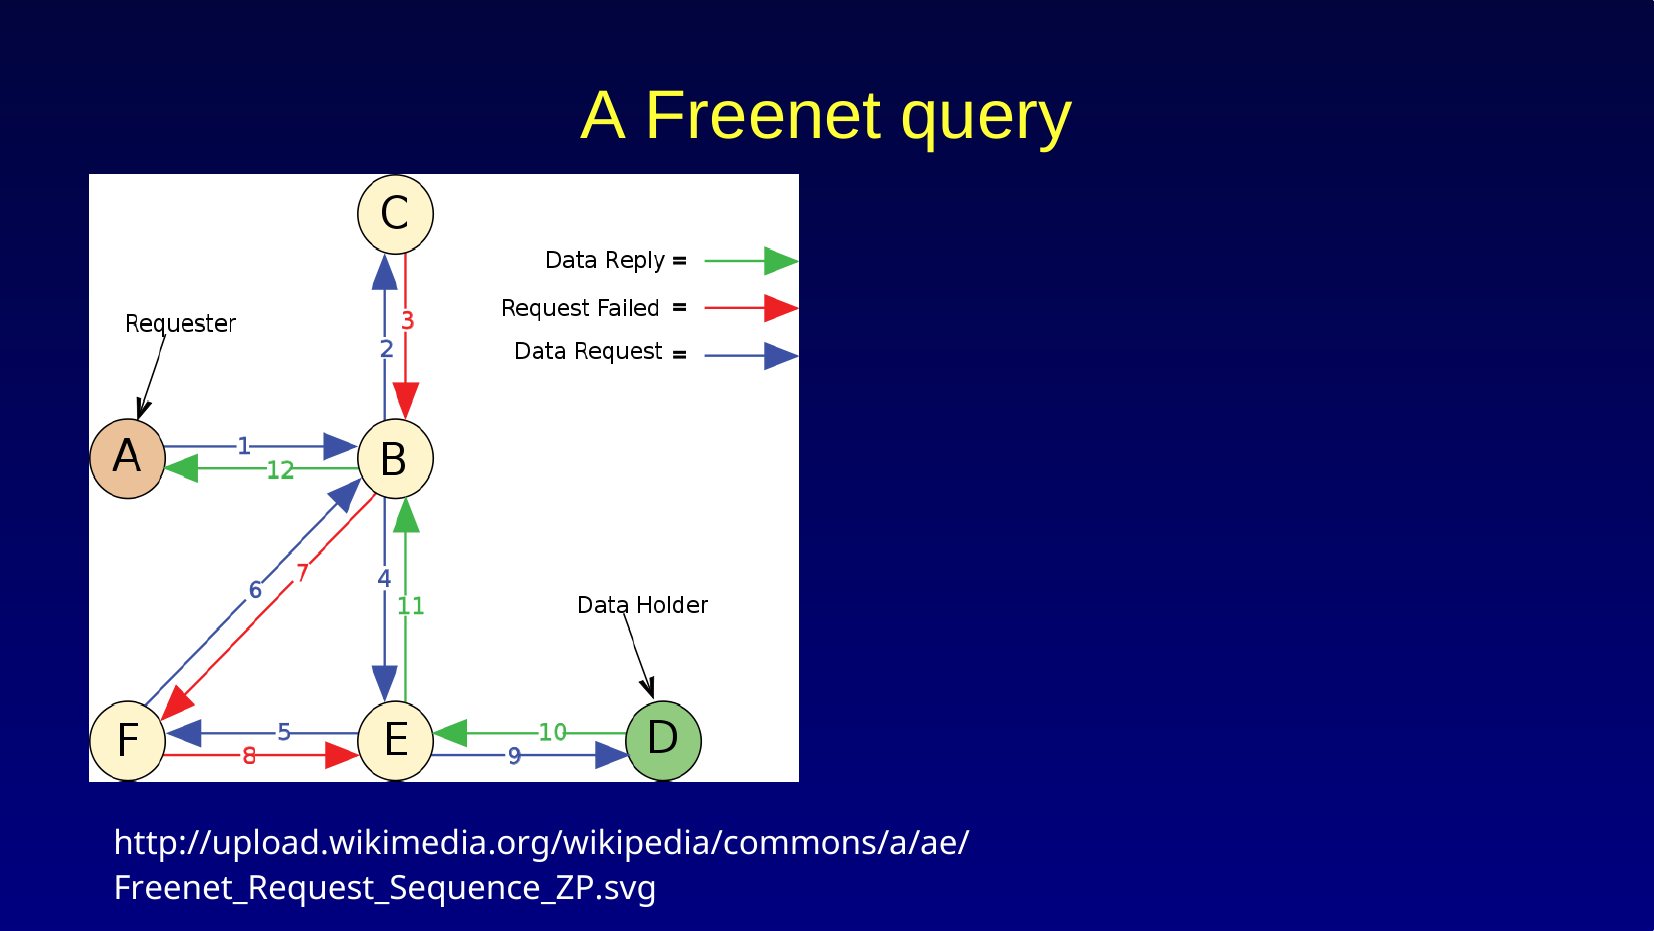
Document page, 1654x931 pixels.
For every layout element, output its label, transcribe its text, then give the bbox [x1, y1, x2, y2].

title A Freenet query [82, 37, 1571, 193]
text_box http://upload.wikimedia.org/wikipedia/commons/a/ae/Freenet_Request_Sequence_ZP.svg [113, 818, 1481, 863]
picture [89, 174, 799, 782]
